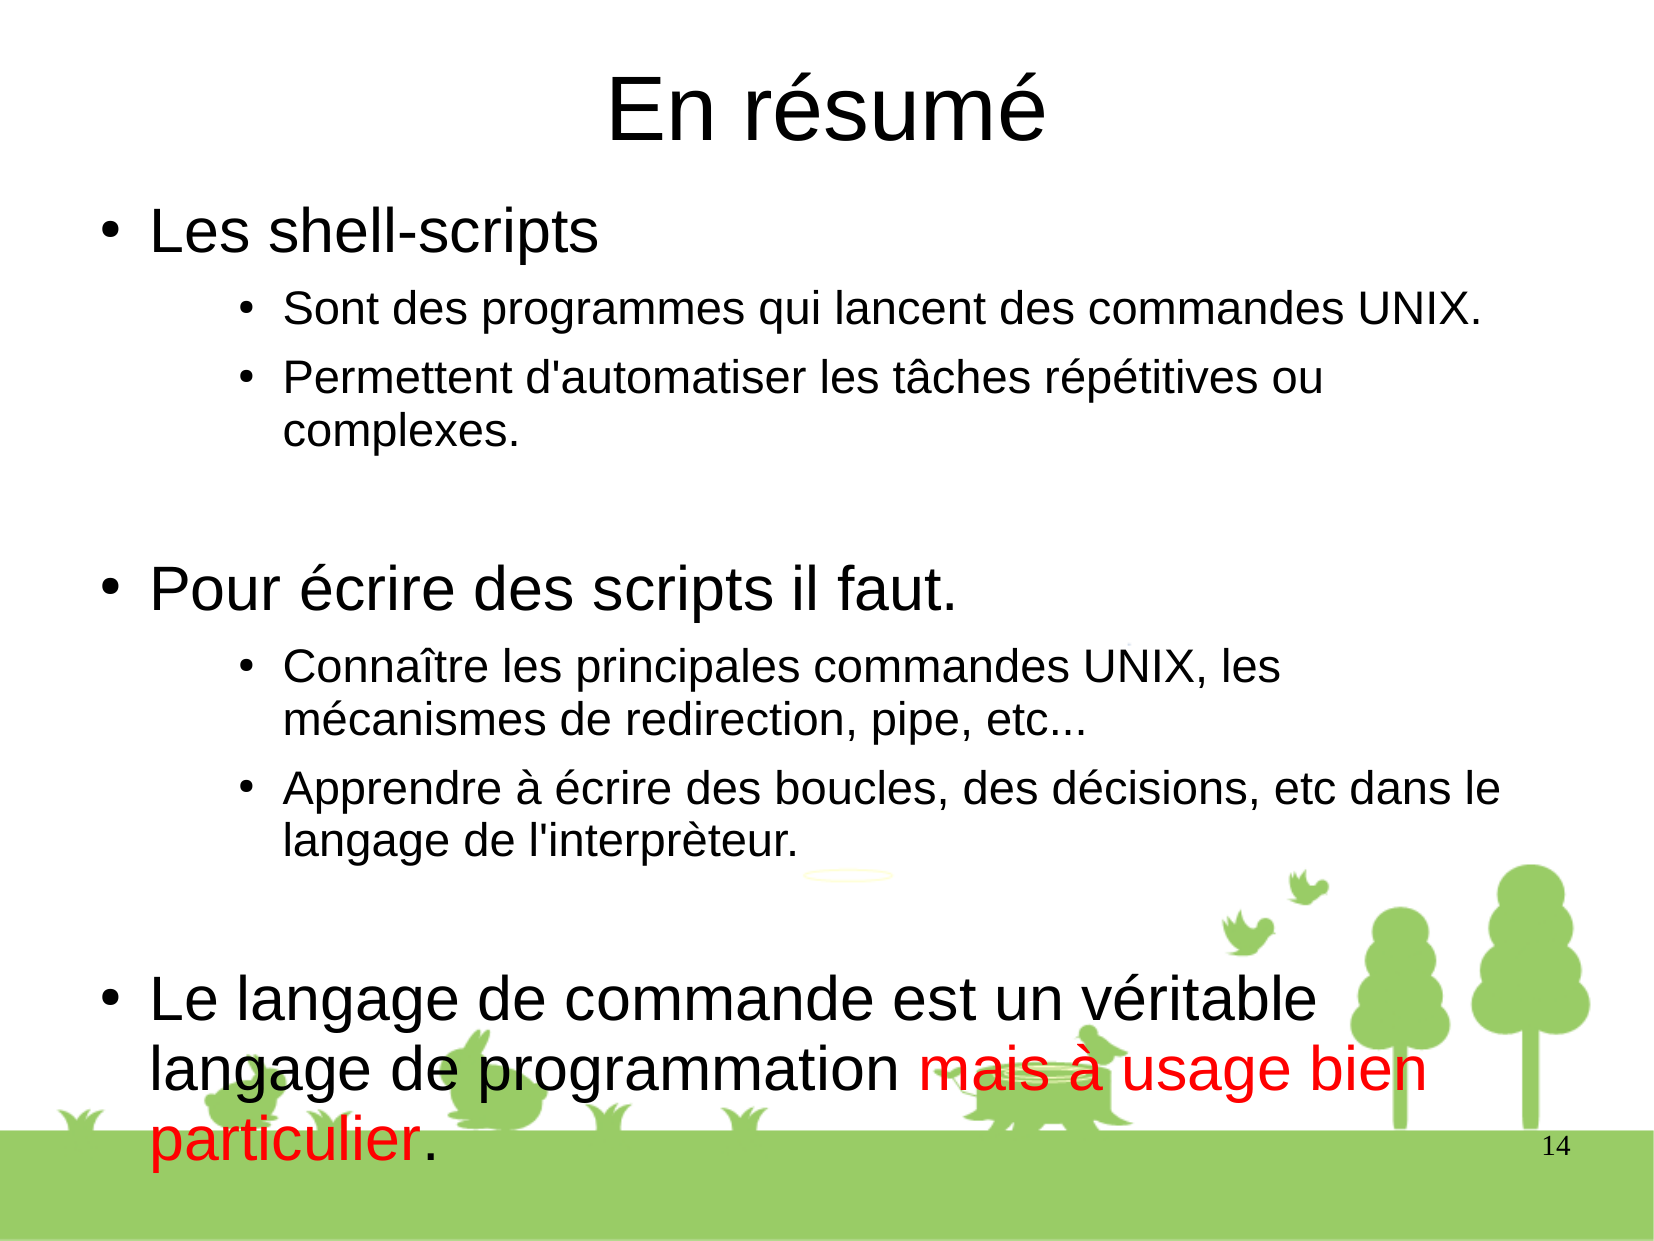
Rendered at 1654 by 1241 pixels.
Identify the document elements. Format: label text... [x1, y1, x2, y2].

picture [0, 0, 1654, 1241]
list Les shell-scripts Sont des programmes qui lancent des commandes UNIX. Permettent d'automatiser les tâches répétitives ou complexes. Pour écrire des scripts il faut. Connaître les principales commandes UNIX, les mécanismes de redirection, pipe, etc... Apprendre à écrire des boucles, des décisions, etc dans le langage de l'interprèteur. Le langage de commande est un véritable langage de programmation mais à usage bien particulier. [82, 195, 1538, 1182]
title En résumé [11, 5, 1642, 213]
